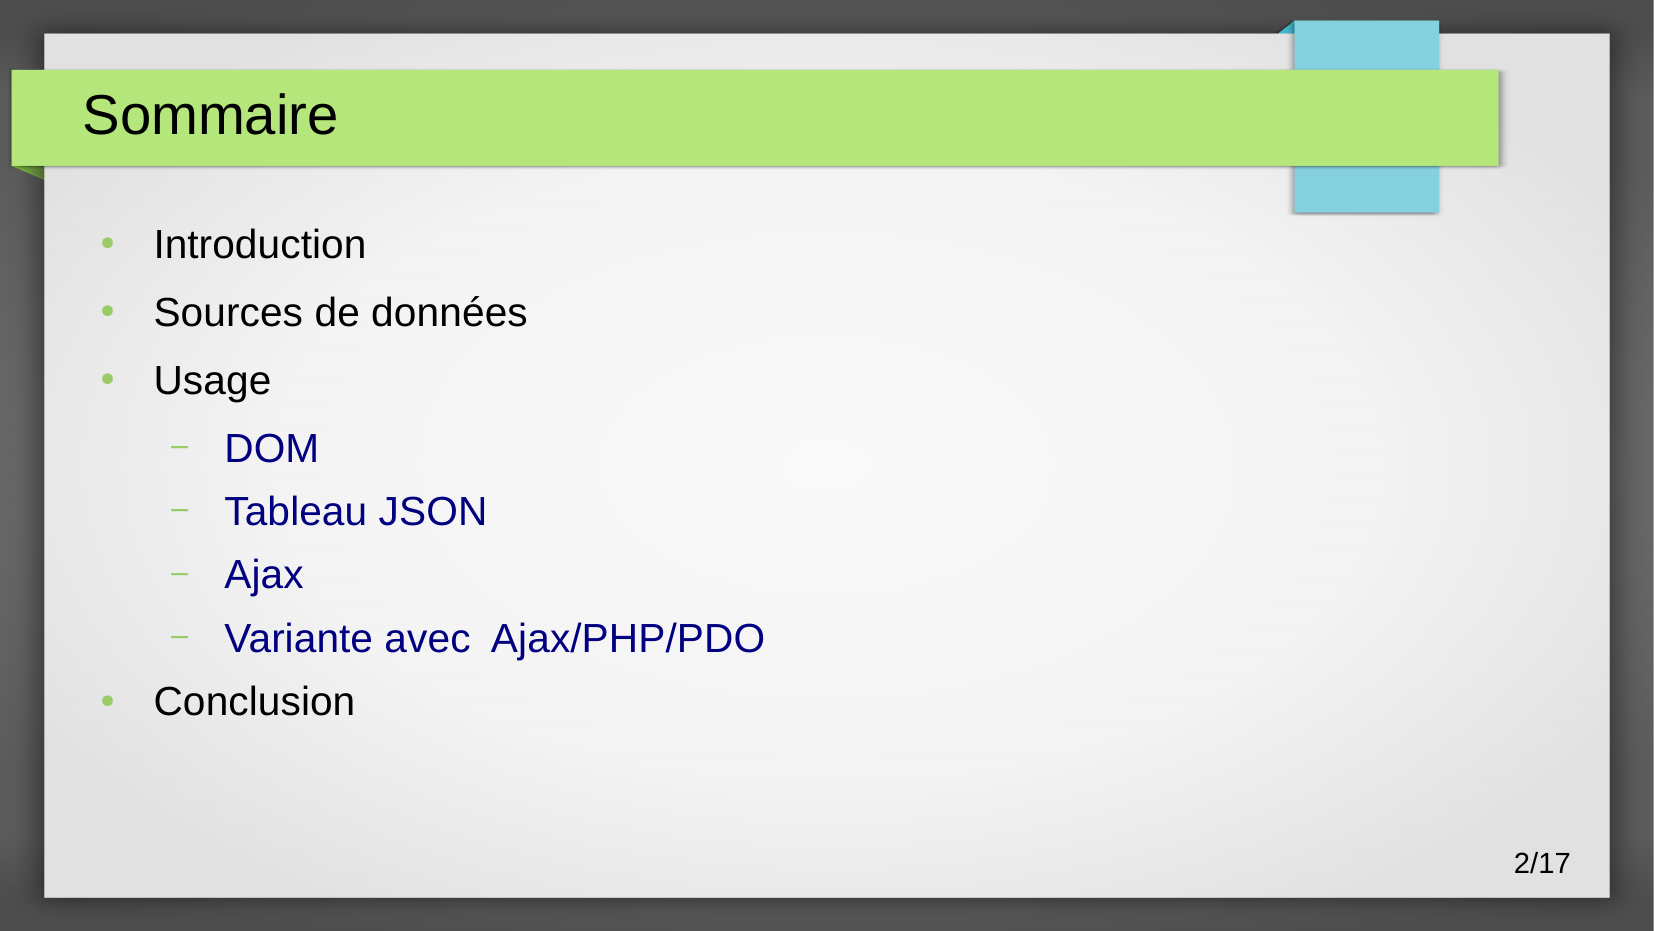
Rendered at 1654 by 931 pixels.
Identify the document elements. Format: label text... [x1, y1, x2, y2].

picture [0, 0, 1654, 931]
list Introduction Sources de données Usage DOM Tableau JSON Ajax Variante avec Ajax/PHP/PDO Conclusion [82, 221, 1571, 761]
title Sommaire [82, 70, 1264, 160]
